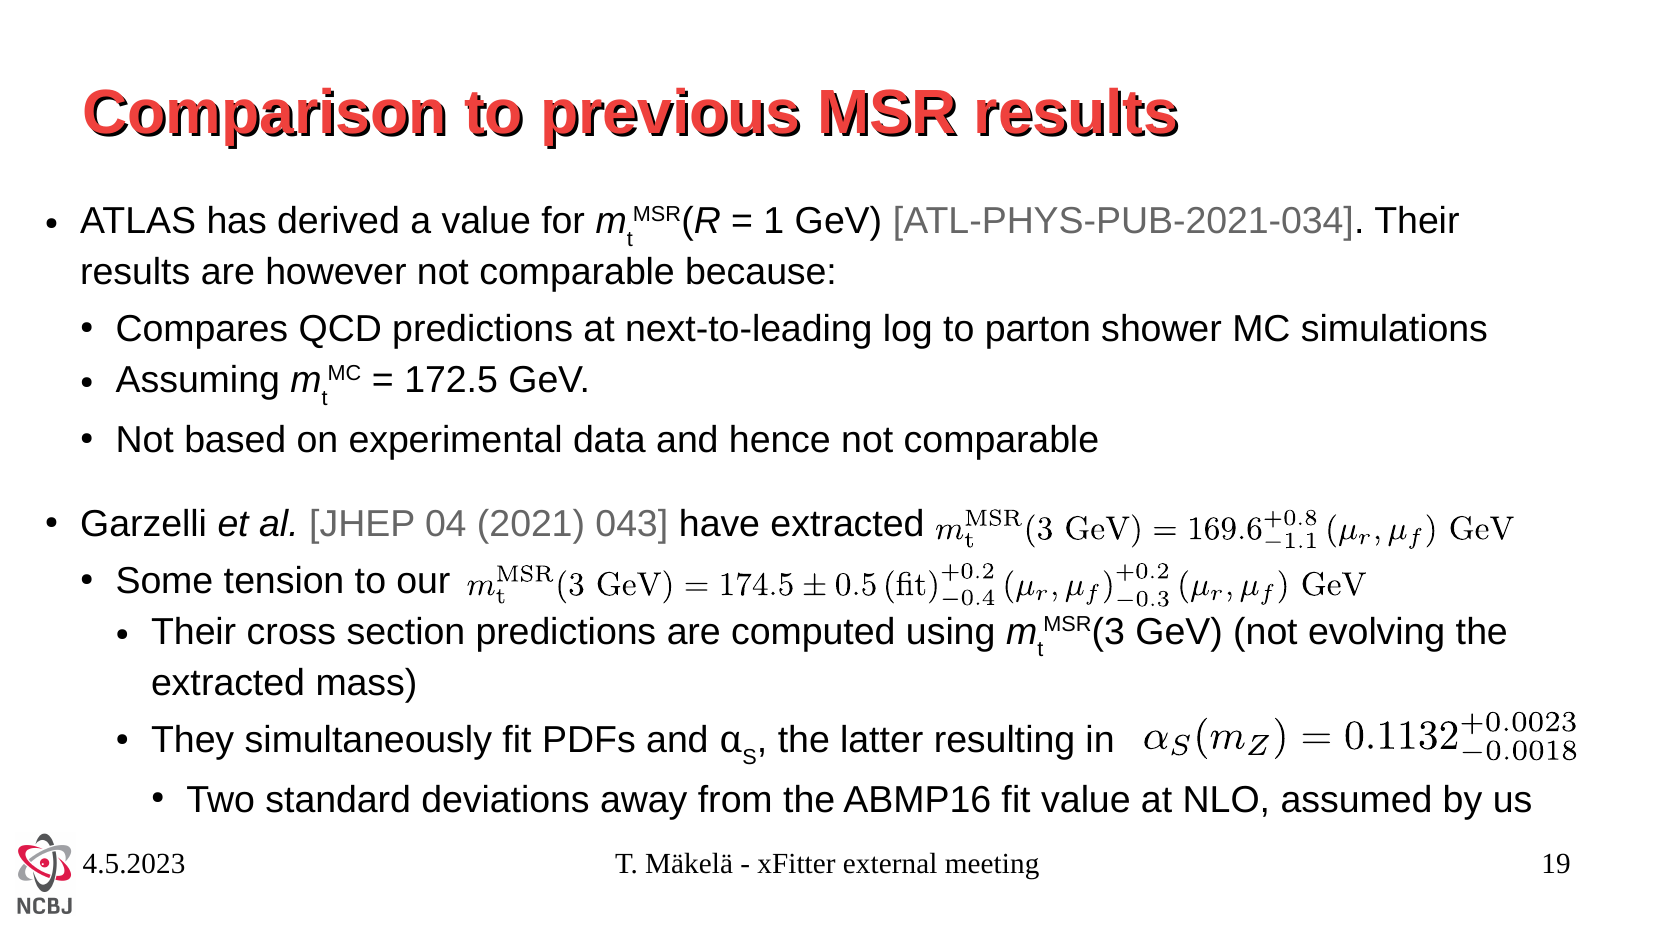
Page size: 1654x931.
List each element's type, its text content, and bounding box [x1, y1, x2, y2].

picture [15, 832, 76, 916]
text_box Garzelli et al. [JHEP 04 (2021) 043] have extracted Some tension to our Their cross section predictions are computed using mtMSR(3 GeV) (not evolving the extracted mass) They simultaneously fit PDFs and αS, the latter resulting in Two standard deviations away from the ABMP16 fit value at NLO, assumed by us [30, 495, 1561, 924]
text_box [936, 509, 1514, 549]
text_box ATLAS has derived a value for mtMSR(R = 1 GeV) [ATL-PHYS-PUB-2021-034]. Their results are however not comparable because: Compares QCD predictions at next-to-leading log to parton shower MC simulations Assuming mtMC = 172.5 GeV. Not based on experimental data and hence not comparable [30, 192, 1561, 481]
title Comparison to previous MSR results [82, 37, 1571, 193]
text_box [1144, 711, 1577, 761]
text_box [467, 563, 1366, 607]
